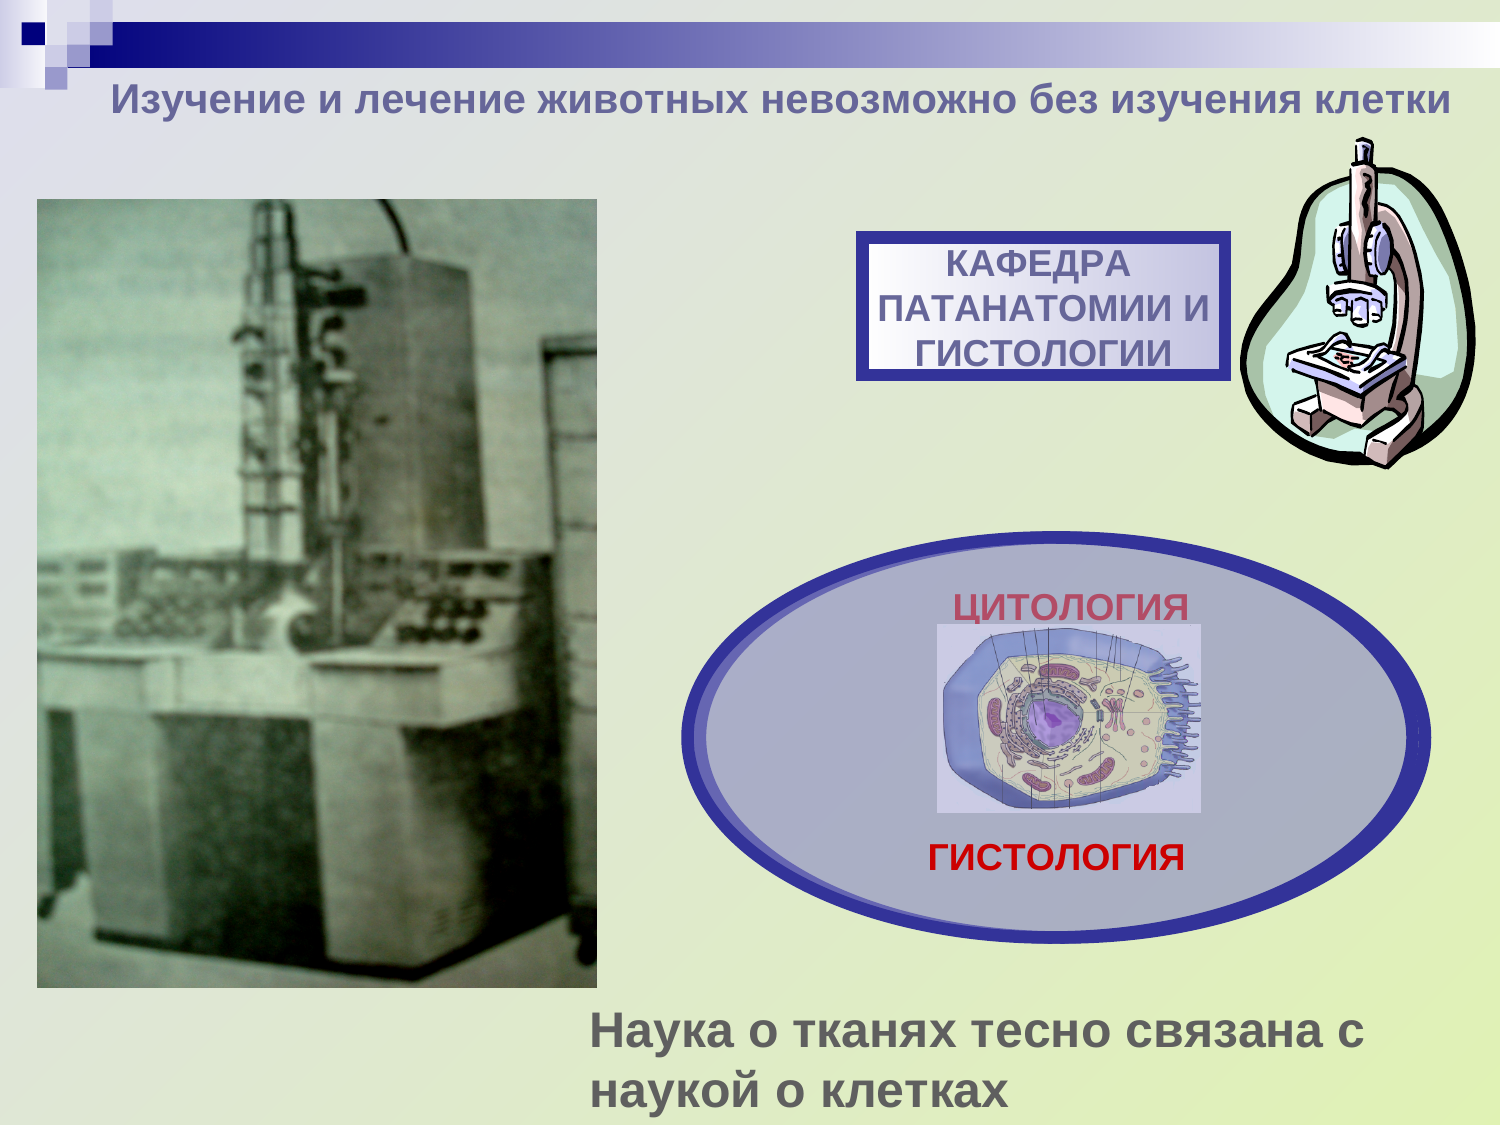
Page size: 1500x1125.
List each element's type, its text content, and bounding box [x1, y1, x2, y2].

text_box КАФЕДРА ПАТАНАТОМИИ И ГИСТОЛОГИИ [862, 237, 1225, 376]
text_box Наука о тканях тесно связана с наукой о клетках [574, 990, 1438, 1125]
picture [37, 199, 597, 988]
text_box ГИСТОЛОГИЯ [912, 824, 1201, 886]
text_box Изучение и лечение животных невозможно без изучения клетки [95, 64, 1468, 130]
text_box [687, 537, 1426, 938]
picture [1240, 134, 1478, 473]
